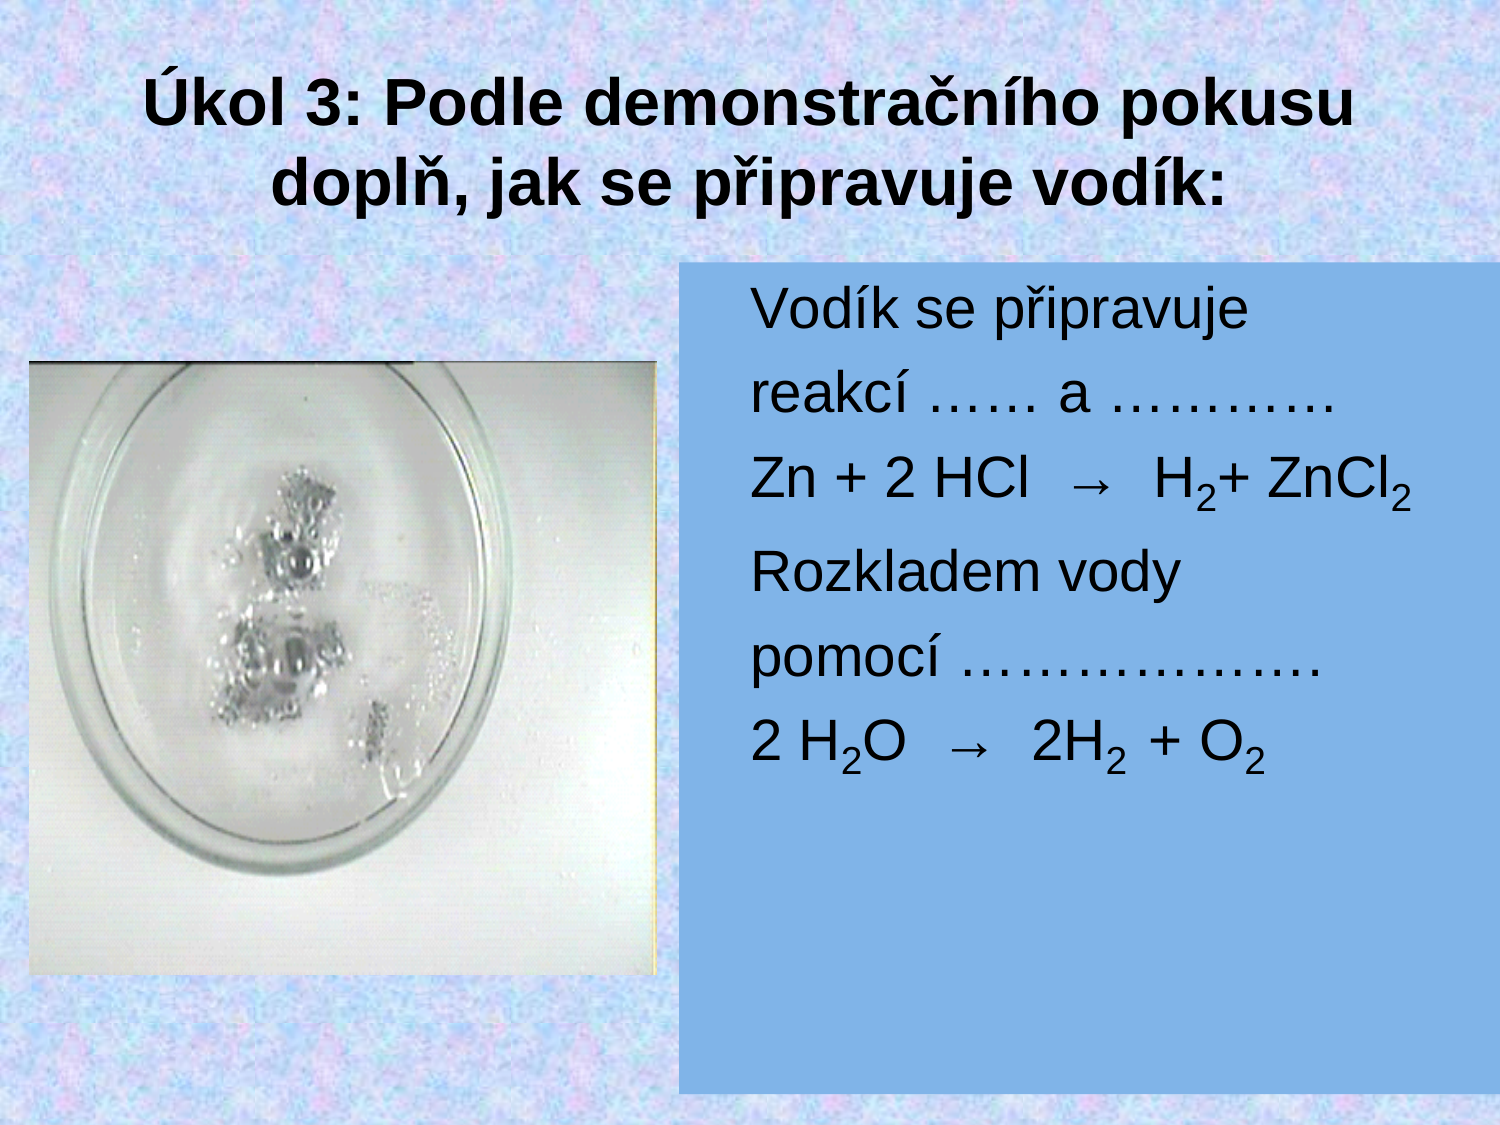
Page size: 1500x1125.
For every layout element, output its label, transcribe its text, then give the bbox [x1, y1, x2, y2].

title Úkol 3: Podle demonstračního pokusu doplň, jak se připravuje vodík: [75, 45, 1426, 233]
picture [29, 361, 657, 975]
list Vodík se připravuje reakcí …… a ………… Zn + 2 HCl → H2+ ZnCl2 Rozkladem vody pomocí ………………. 2 H2O → 2H2 + O2 zinku, kyseliny chlorovodíkové, stejnosměrného elektrického proudu [679, 262, 1500, 1095]
